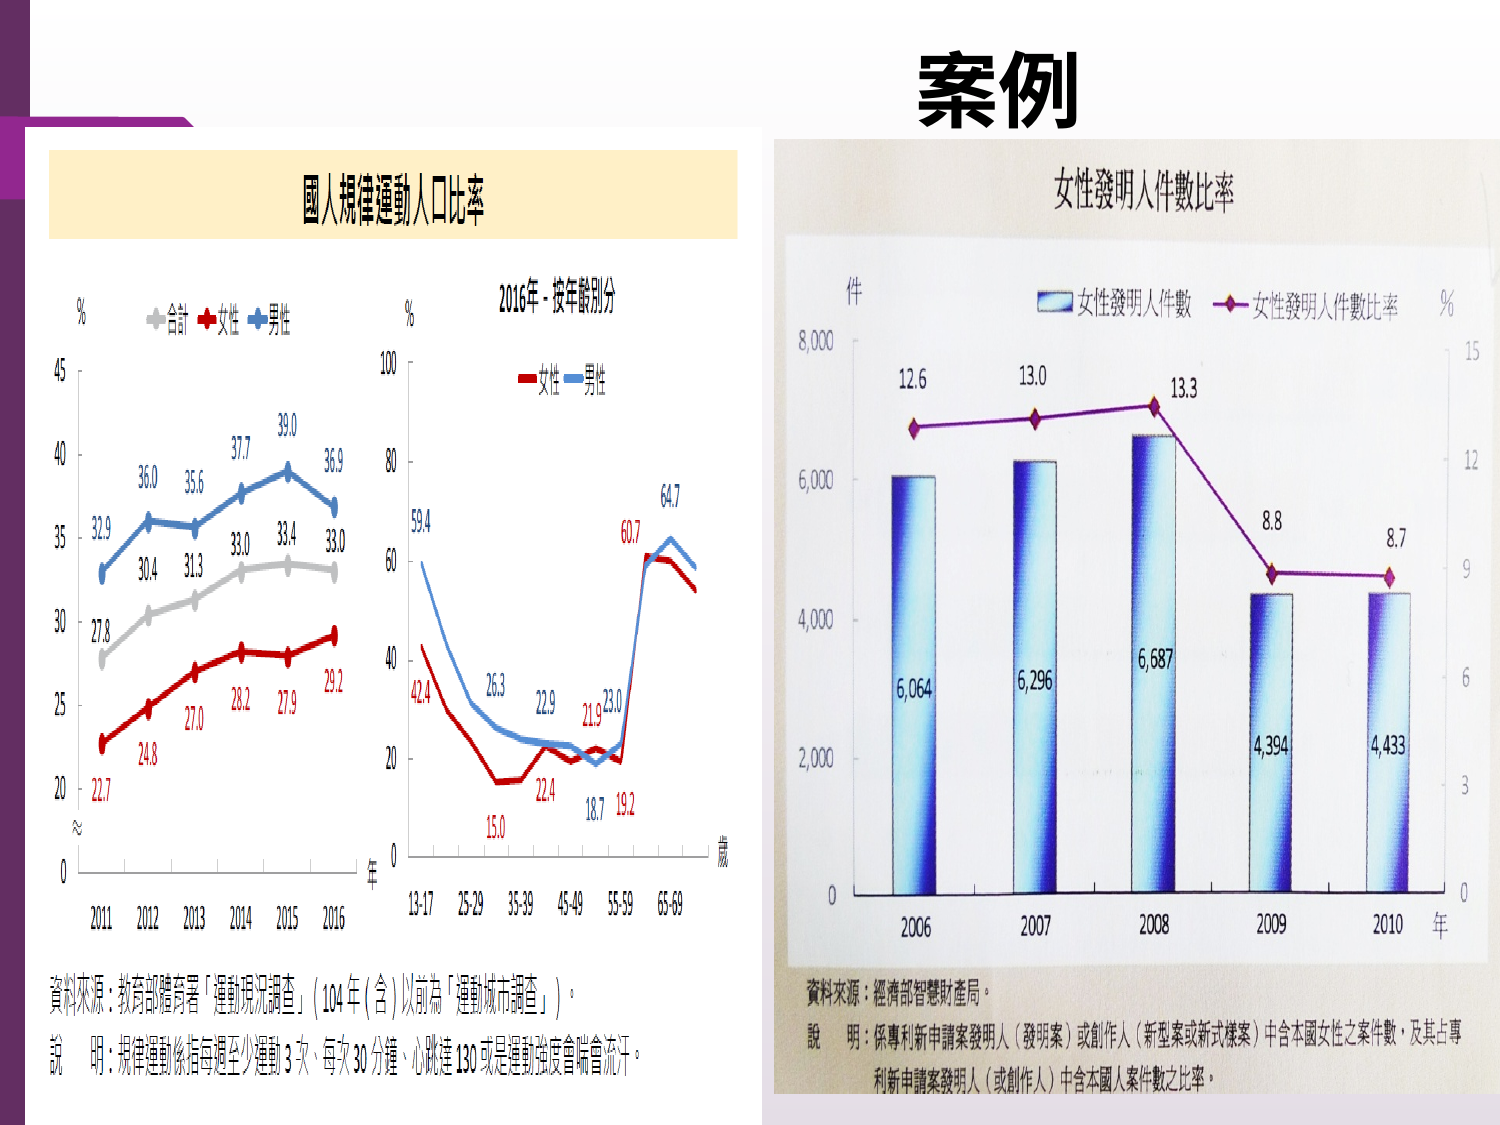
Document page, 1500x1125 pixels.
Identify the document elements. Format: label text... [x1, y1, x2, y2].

text_box 案例 [213, 30, 1182, 147]
picture [774, 139, 1500, 1094]
picture [25, 127, 762, 1125]
